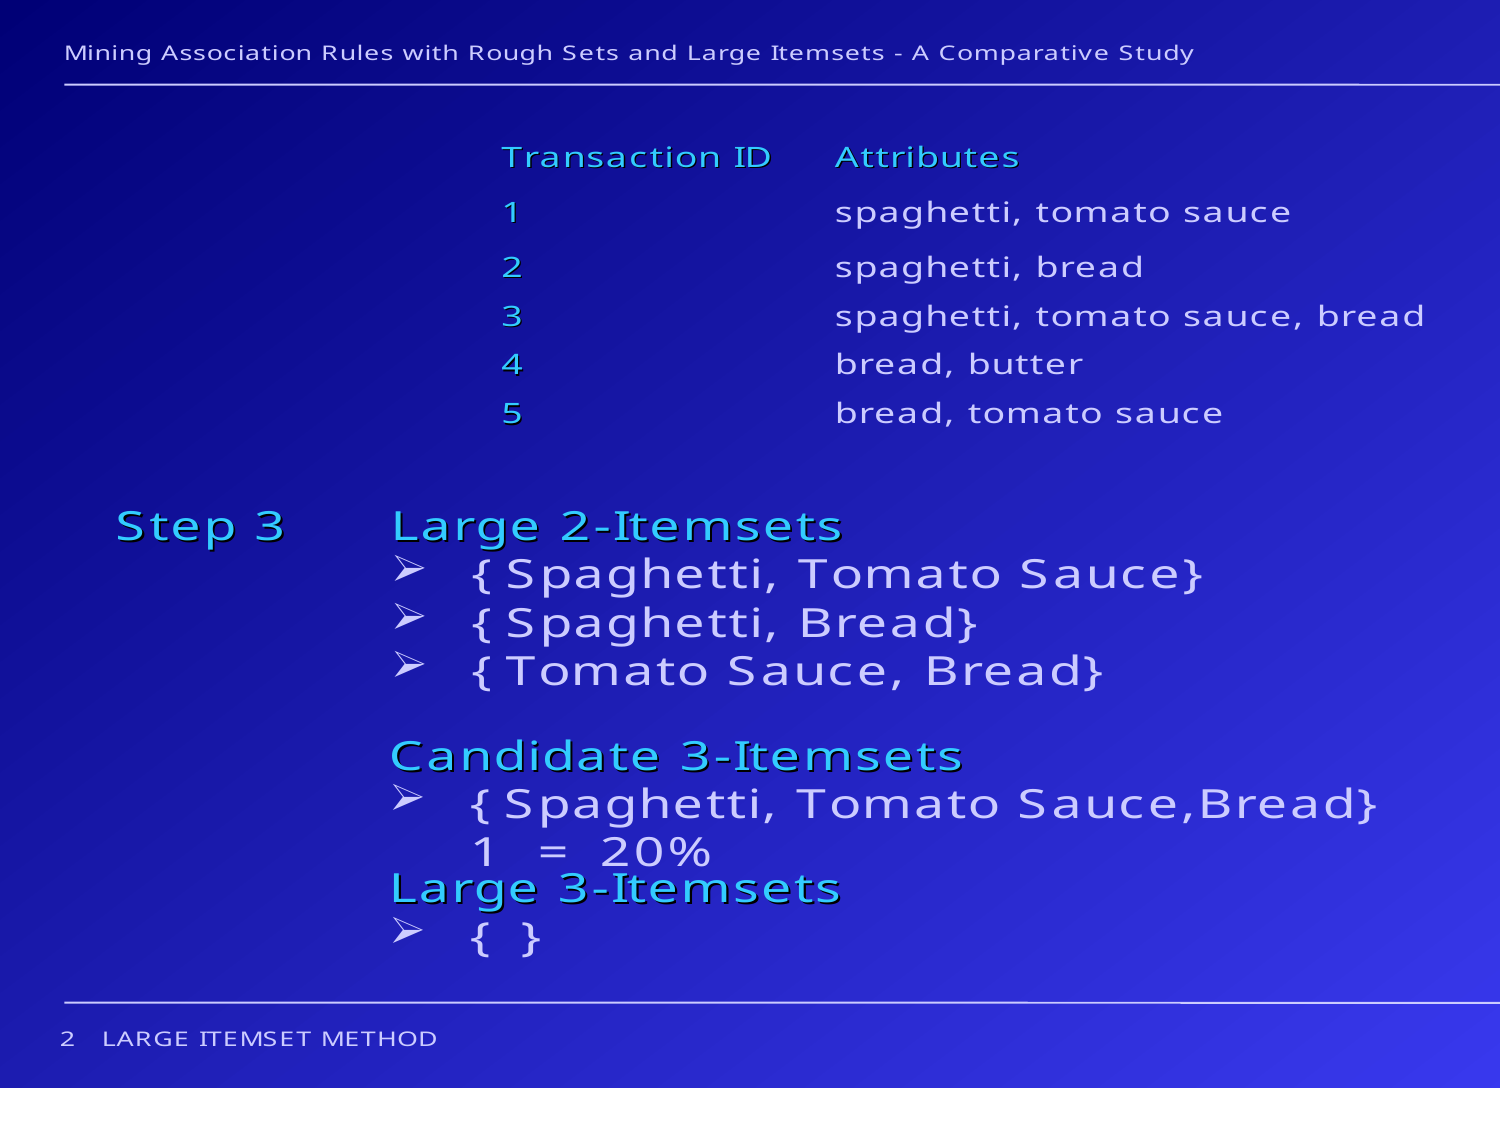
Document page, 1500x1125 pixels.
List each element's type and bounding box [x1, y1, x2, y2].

chart [0, 0, 1500, 1088]
